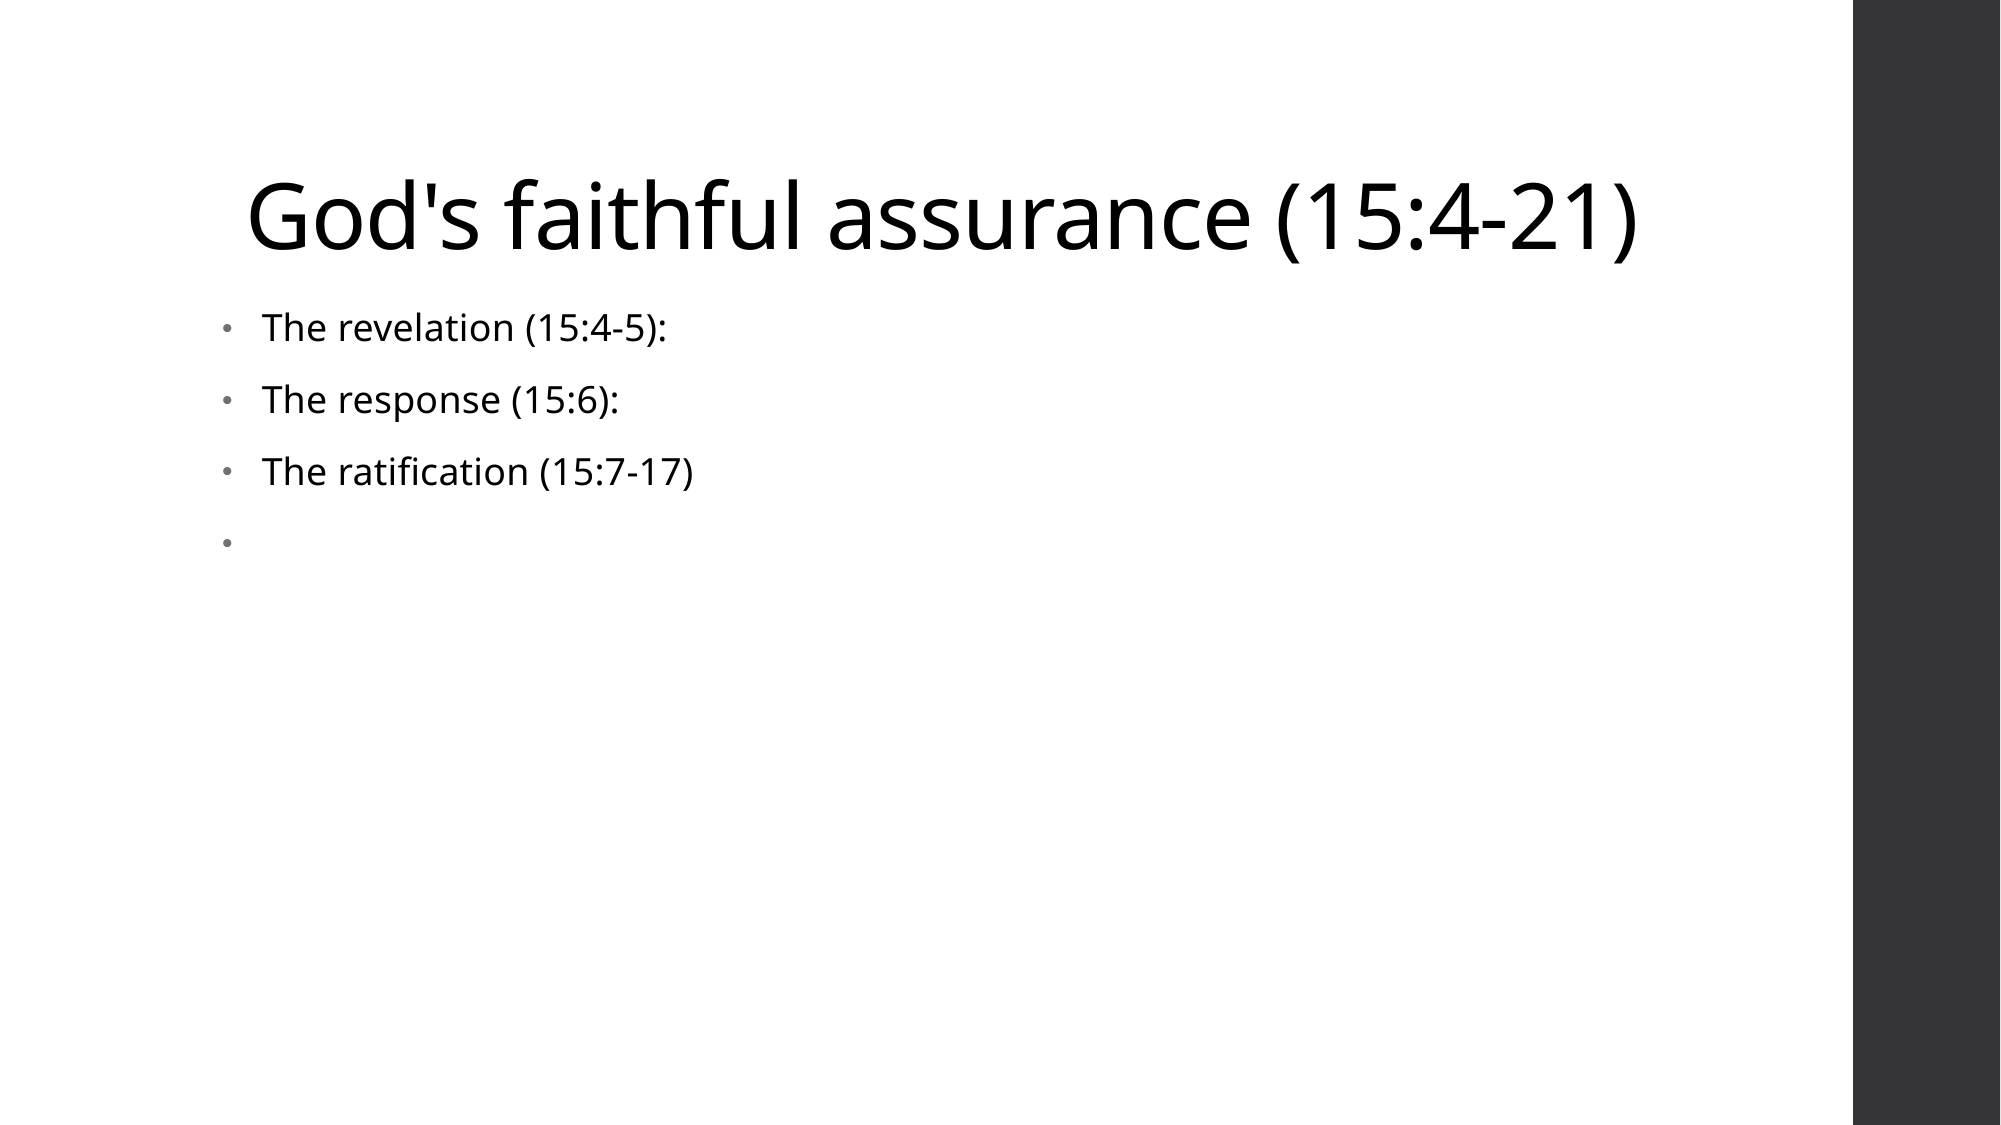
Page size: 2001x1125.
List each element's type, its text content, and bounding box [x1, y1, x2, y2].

title God's faithful assurance (15:4-21) [206, 60, 1797, 278]
list The revelation (15:4-5): The response (15:6): The ratification (15:7-17) [206, 299, 1617, 1014]
